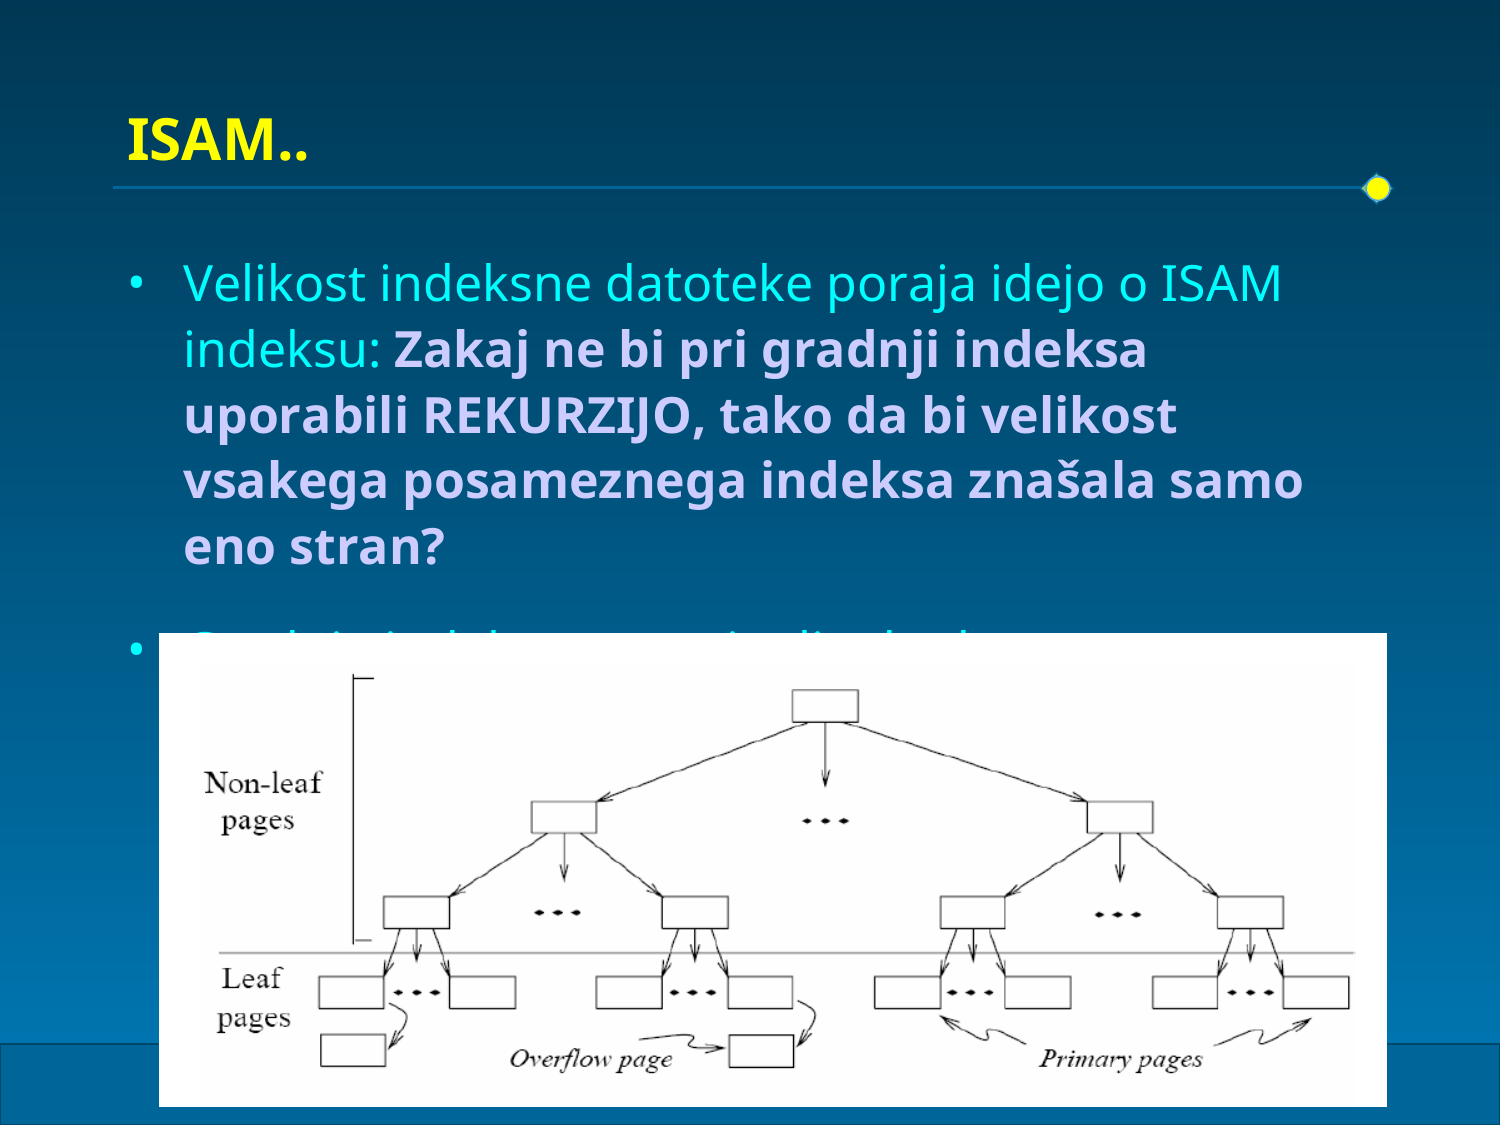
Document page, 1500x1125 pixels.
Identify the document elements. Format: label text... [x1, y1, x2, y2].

picture [160, 633, 1386, 1106]
list Velikost indeksne datoteke poraja idejo o ISAM indeksu: Zakaj ne bi pri gradnji indeksa uporabili REKURZIJO, tako da bi velikost vsakega posameznega indeksa znašala samo eno stran? Gradnja indeksa nas pripelje do drevesne strukture [112, 237, 1388, 621]
title ISAM.. [112, 94, 1388, 181]
